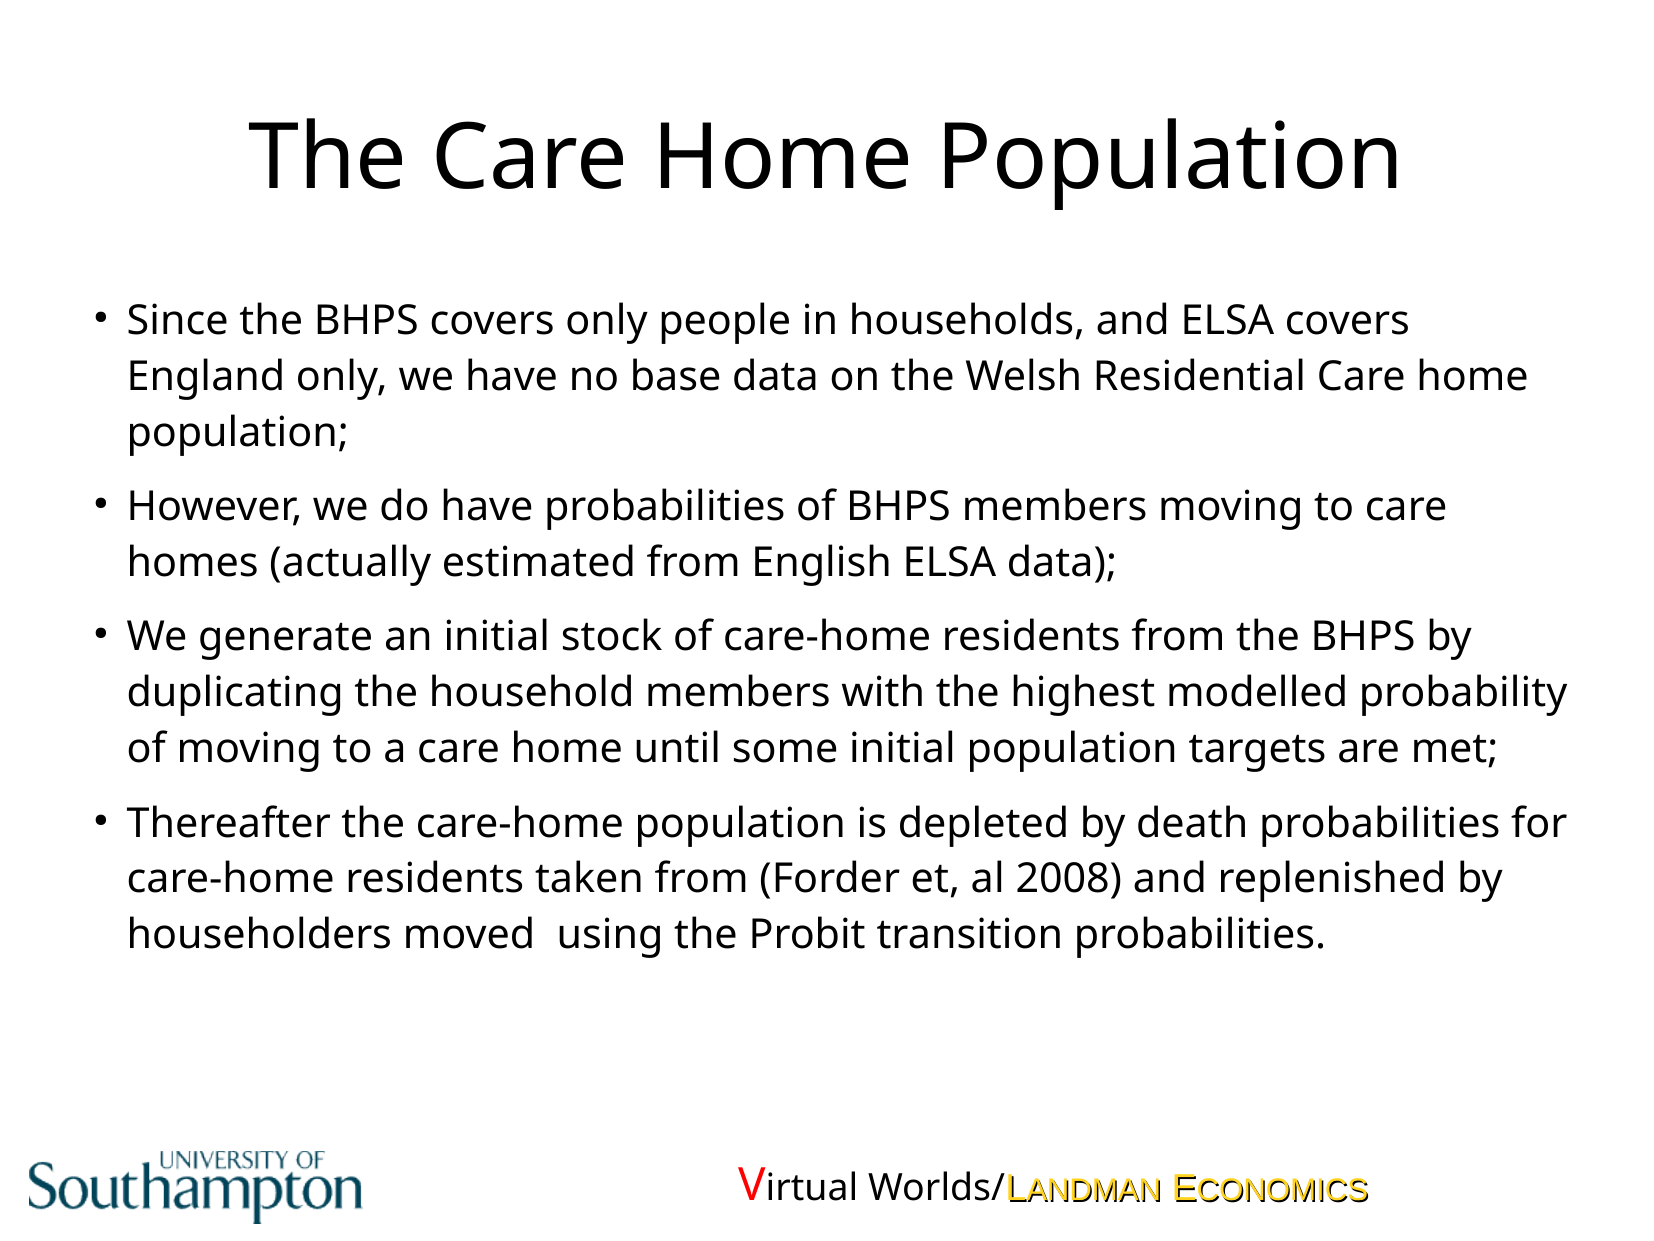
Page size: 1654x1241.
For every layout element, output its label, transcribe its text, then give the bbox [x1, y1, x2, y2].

picture [29, 1151, 363, 1224]
list Since the BHPS covers only people in households, and ELSA covers England only, we have no base data on the Welsh Residential Care home population; However, we do have probabilities of BHPS members moving to care homes (actually estimated from English ELSA data); We generate an initial stock of care-home residents from the BHPS by duplicating the household members with the highest modelled probability of moving to a care home until some initial population targets are met; Thereafter the care-home population is depleted by death probabilities for care-home residents taken from (Forder et, al 2008) and replenished by householders moved using the Probit transition probabilities. [82, 290, 1571, 1010]
title The Care Home Population [82, 49, 1571, 257]
